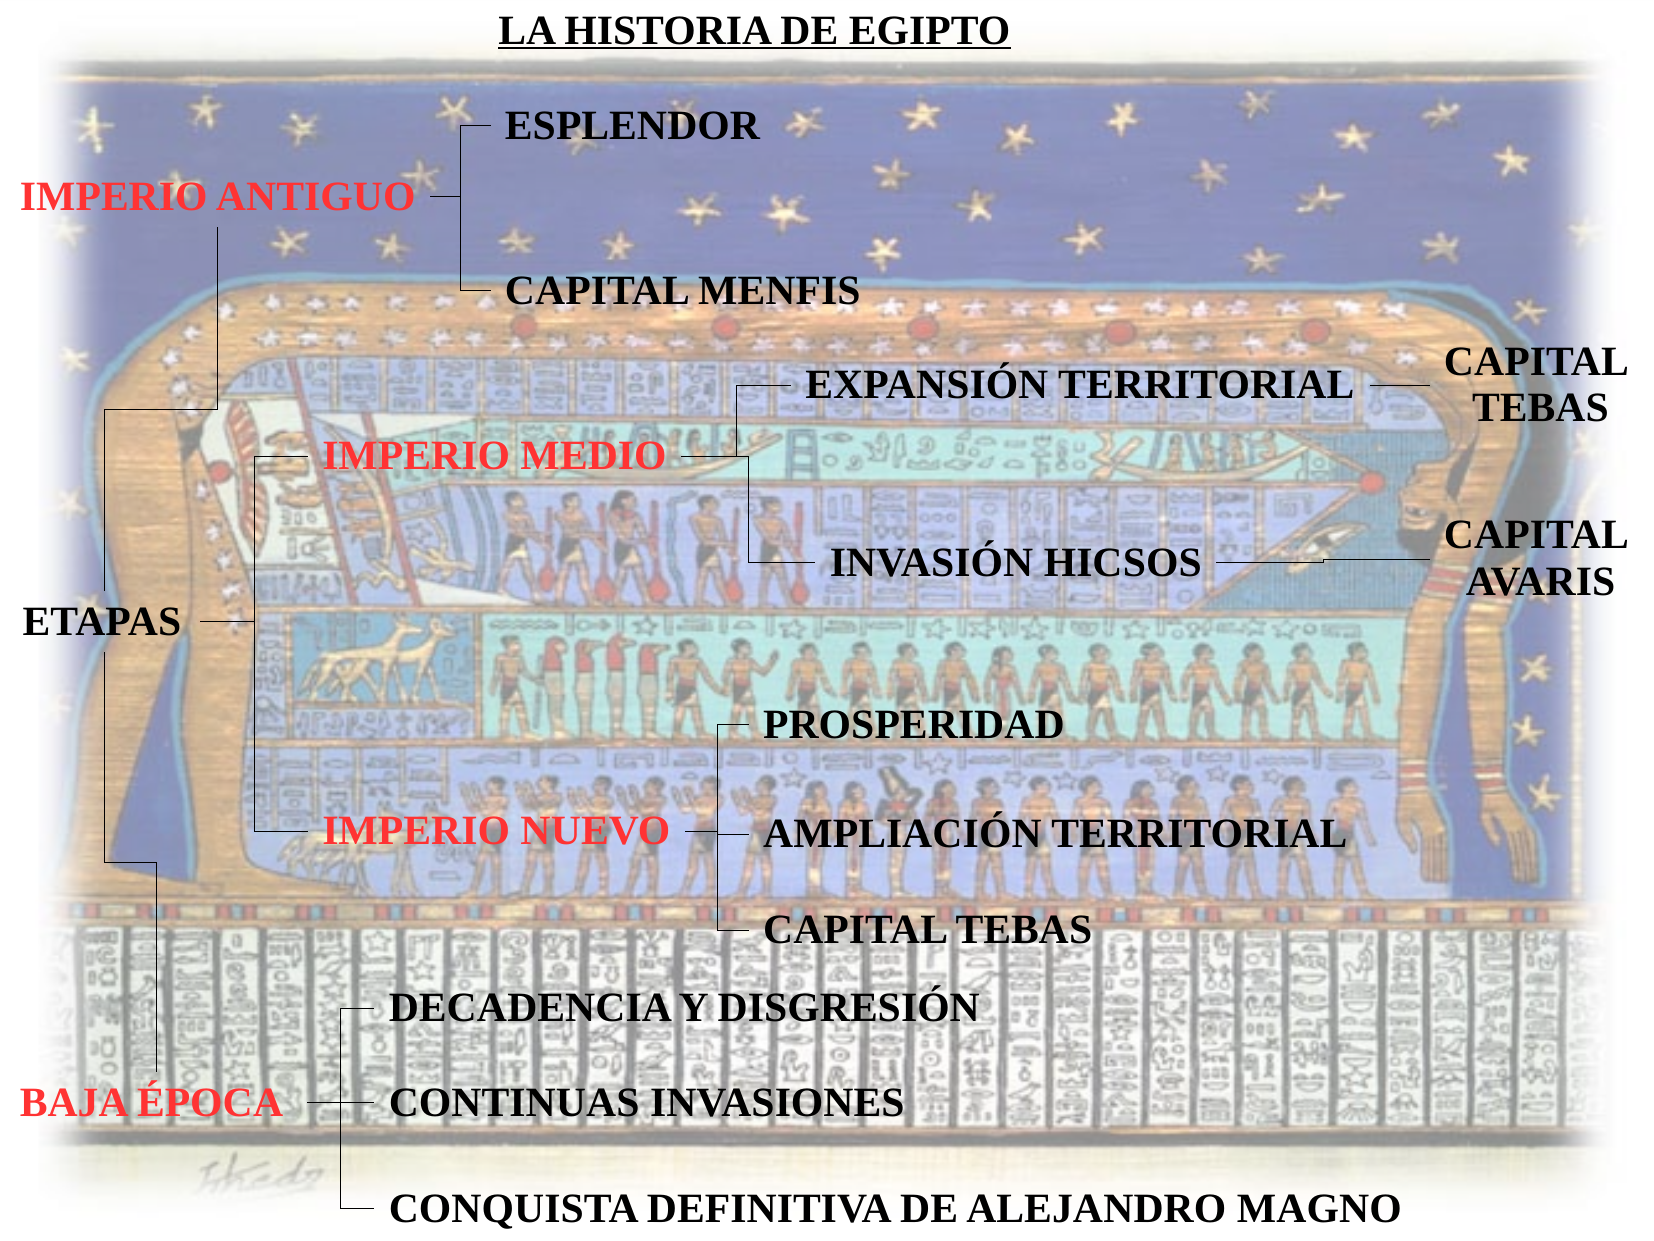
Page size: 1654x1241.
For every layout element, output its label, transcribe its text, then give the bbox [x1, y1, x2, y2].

text_box CAPITAL TEBAS [748, 898, 1109, 962]
text_box PROSPERIDAD [748, 693, 1085, 756]
text_box CONQUISTA DEFINITIVA DE ALEJANDRO MAGNO [373, 1177, 1418, 1241]
text_box EXPANSIÓN TERRITORIAL [790, 354, 1371, 417]
text_box AMPLIACIÓN TERRITORIAL [748, 803, 1363, 866]
text_box LA HISTORIA DE EGIPTO [483, 0, 1027, 63]
text_box CAPITAL TEBAS [1429, 330, 1653, 441]
text_box IMPERIO ANTIGUO [4, 165, 431, 228]
text_box CONTINUAS INVASIONES [373, 1071, 920, 1134]
text_box BAJA ÉPOCA [4, 1071, 308, 1134]
text_box CAPITAL AVARIS [1429, 504, 1653, 615]
text_box INVASIÓN HICSOS [814, 531, 1217, 594]
text_box ESPLENDOR [490, 94, 780, 157]
text_box IMPERIO MEDIO [307, 425, 682, 488]
text_box ETAPAS [7, 590, 201, 653]
text_box DECADENCIA Y DISGRESIÓN [373, 977, 996, 1040]
picture [0, 0, 1654, 1241]
text_box CAPITAL MENFIS [490, 259, 876, 323]
text_box IMPERIO NUEVO [307, 799, 686, 863]
